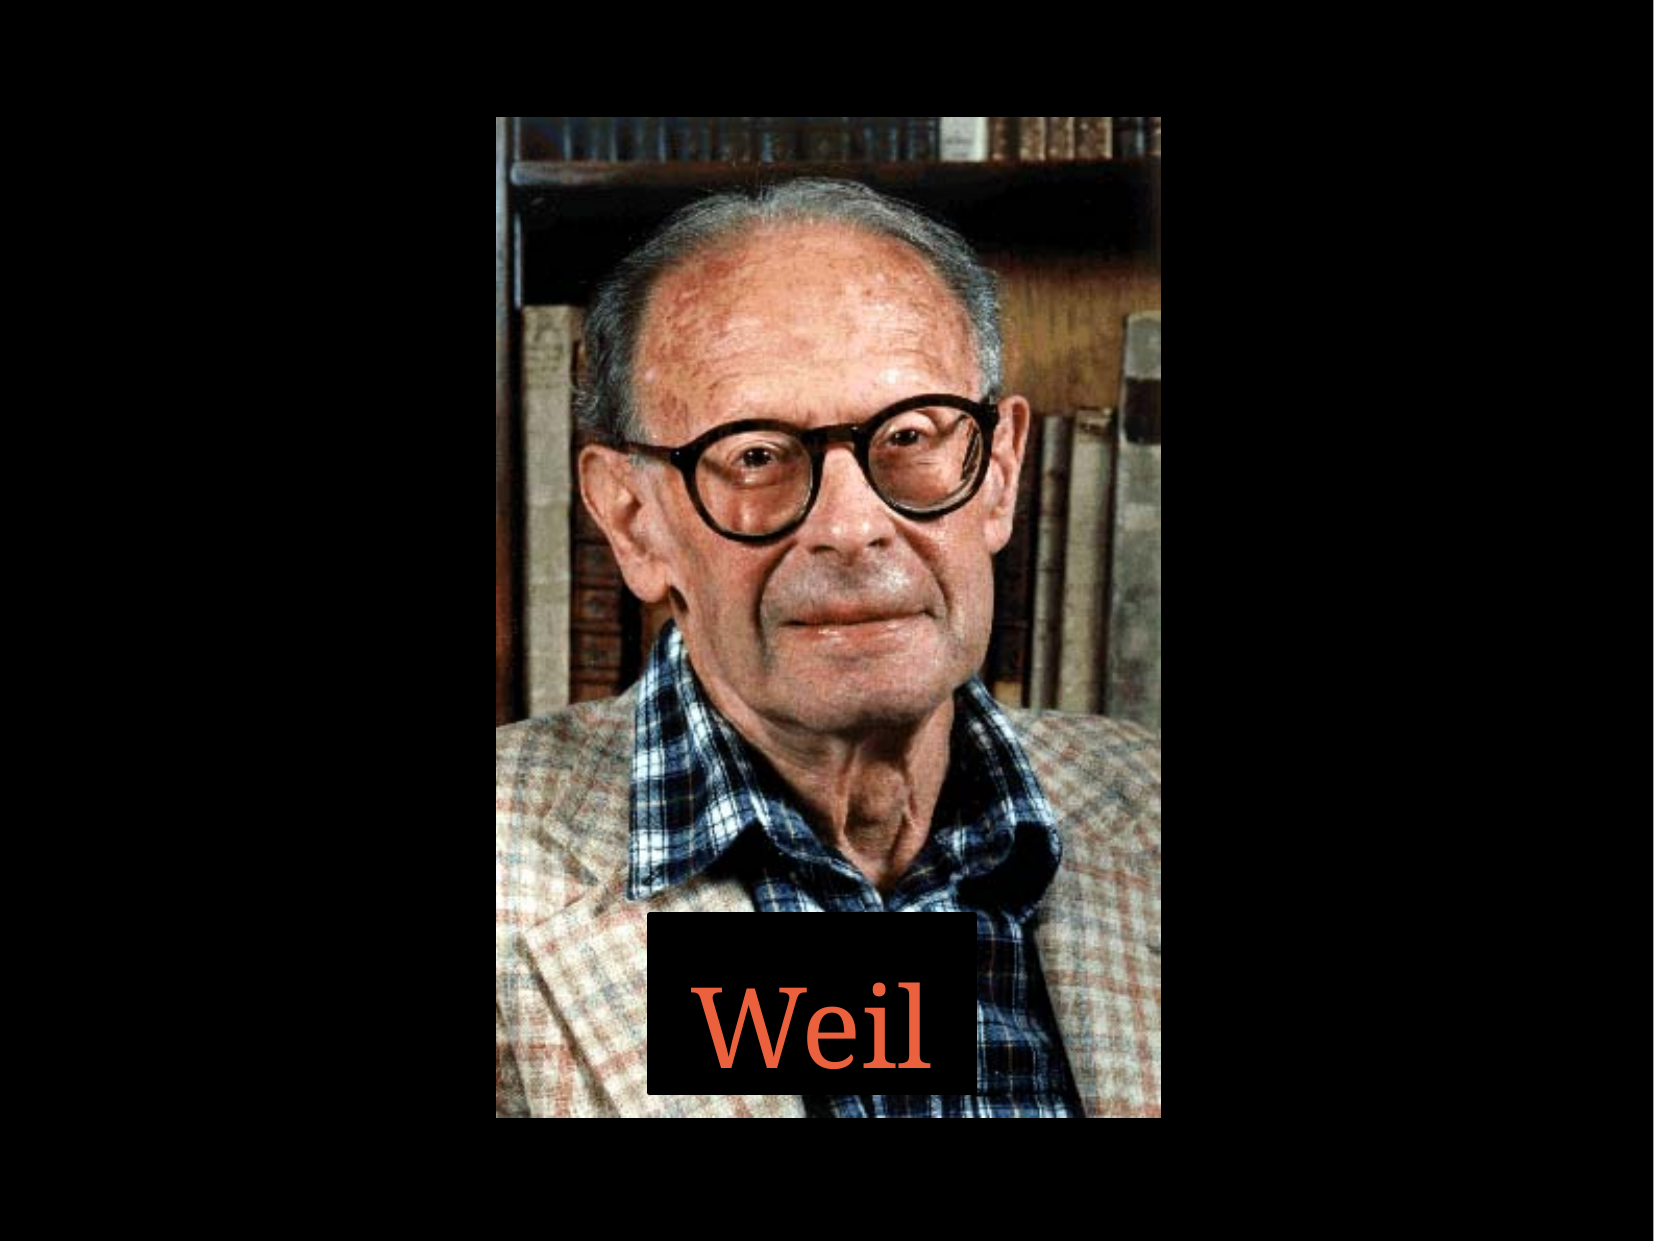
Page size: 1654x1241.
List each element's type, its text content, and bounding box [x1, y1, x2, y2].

picture [496, 117, 1161, 1118]
text_box [0, 0, 1654, 1241]
text_box Weil [620, 940, 1004, 1080]
